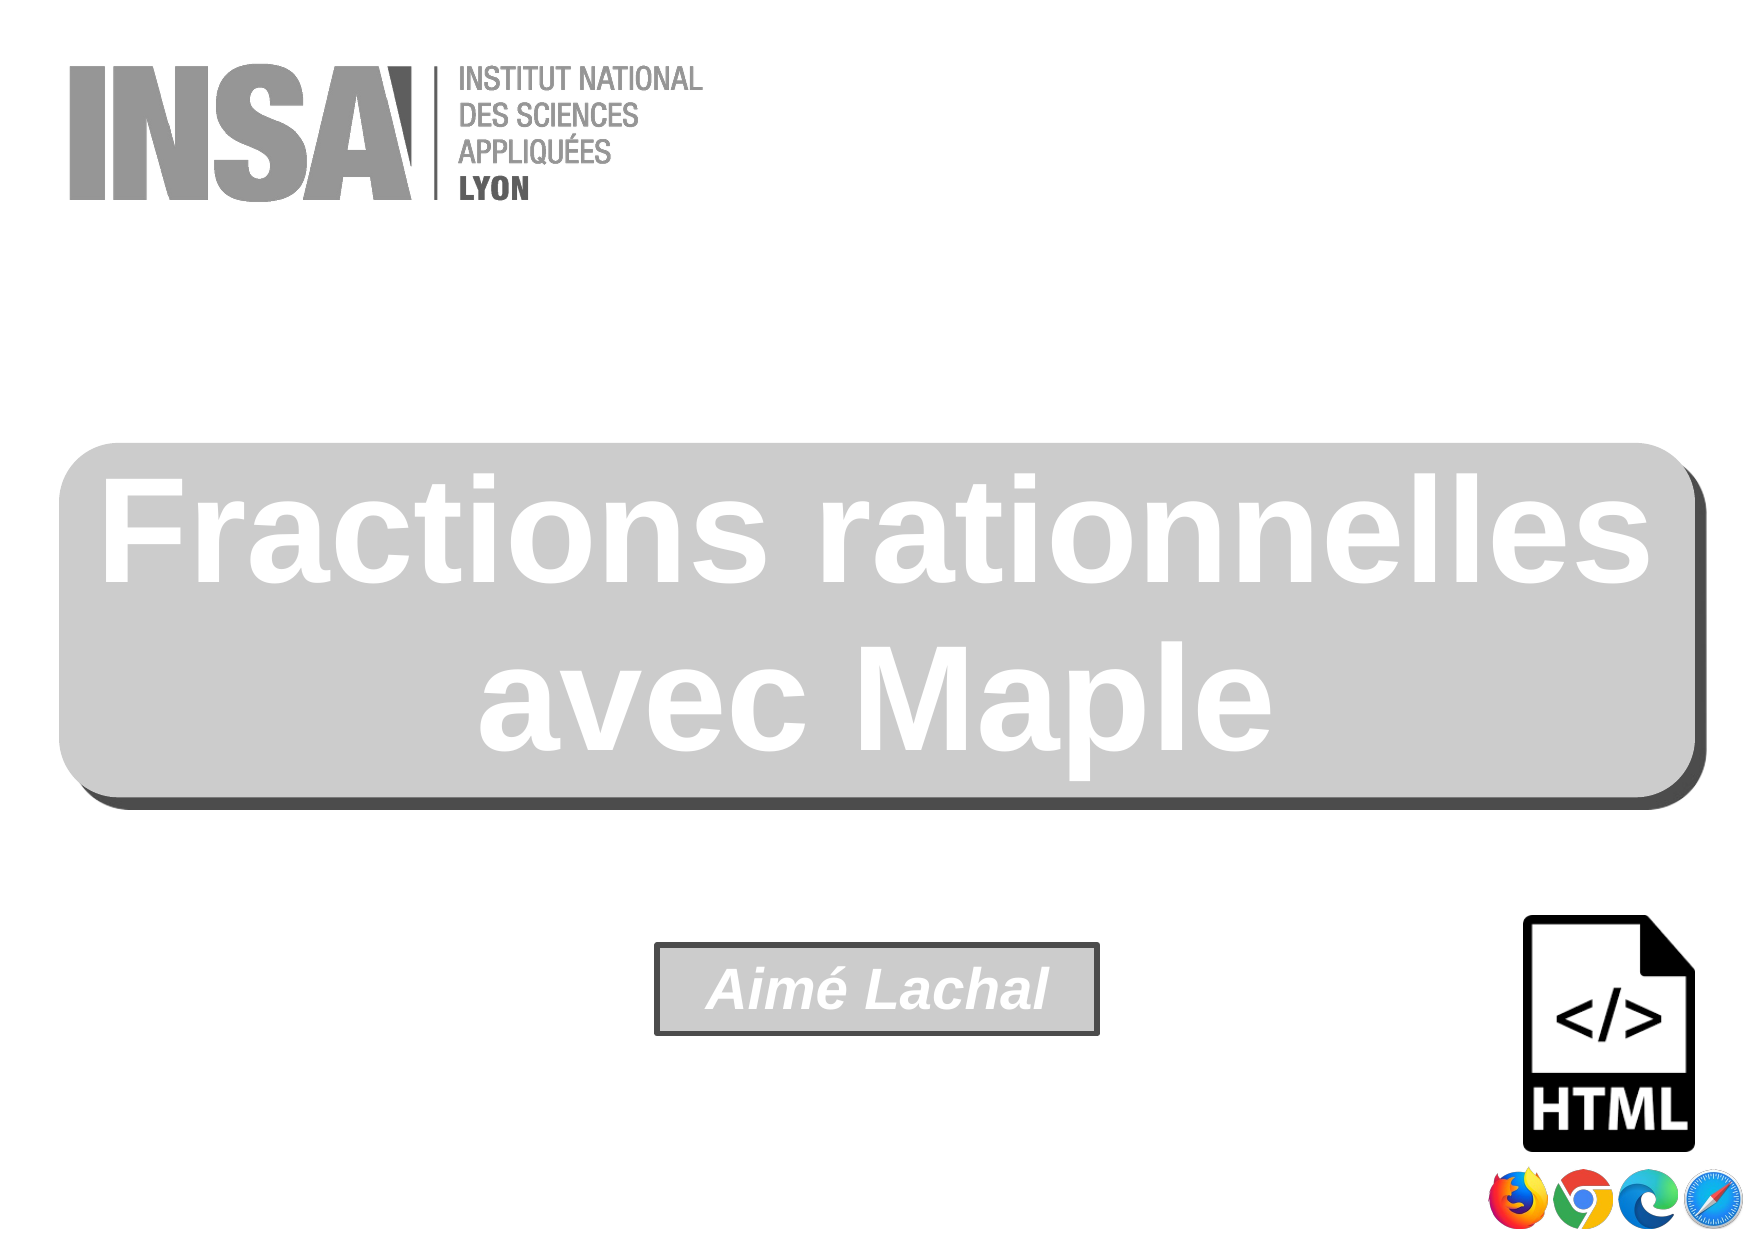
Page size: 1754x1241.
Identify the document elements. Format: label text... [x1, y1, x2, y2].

picture [1488, 1166, 1548, 1229]
picture [1618, 1169, 1678, 1229]
text_box Fractions rationnelles avec Maple [59, 442, 1695, 798]
picture [1553, 1169, 1613, 1229]
picture [1523, 915, 1695, 1152]
title Aimé Lachal [657, 944, 1098, 1034]
picture [59, 58, 713, 207]
picture [1683, 1169, 1743, 1229]
